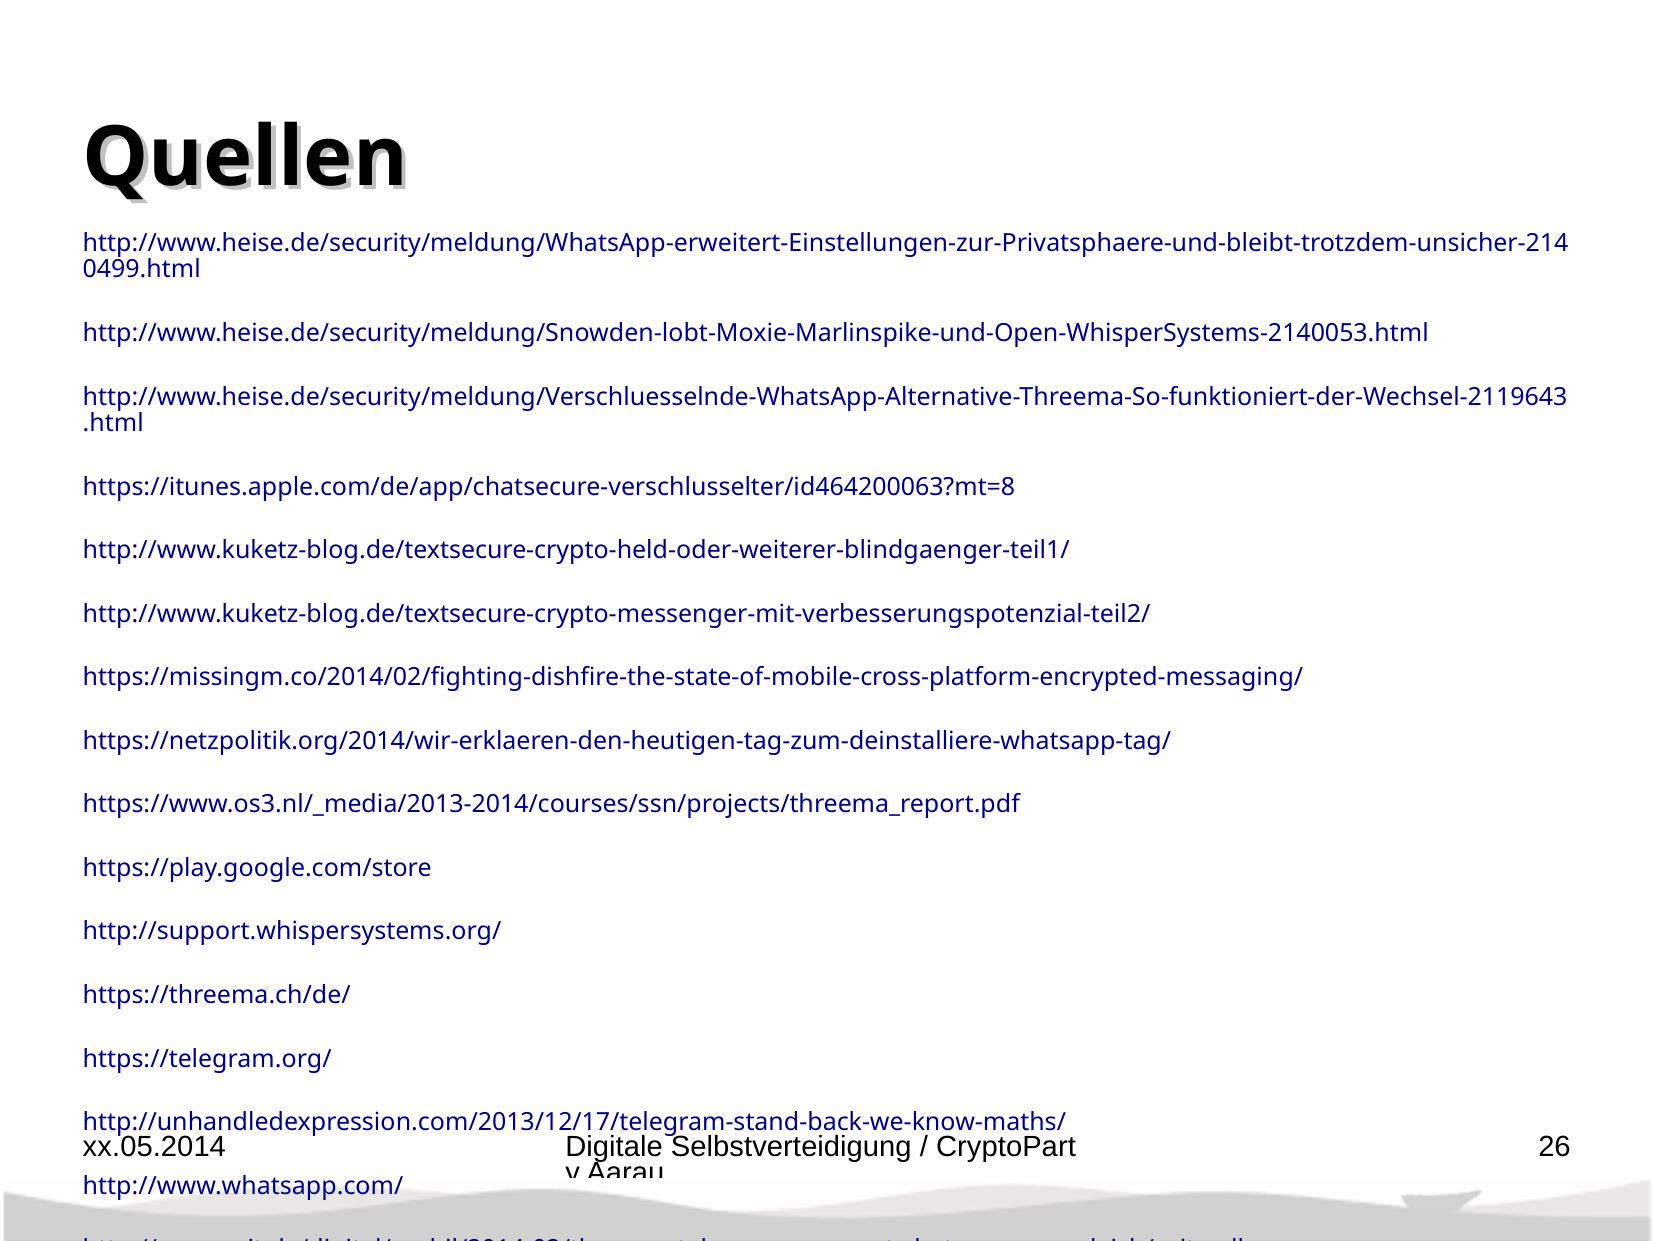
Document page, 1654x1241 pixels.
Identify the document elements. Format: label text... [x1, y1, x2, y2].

list http://www.heise.de/security/meldung/WhatsApp-erweitert-Einstellungen-zur-Privatsphaere-und-bleibt-trotzdem-unsicher-2140499.html http://www.heise.de/security/meldung/Snowden-lobt-Moxie-Marlinspike-und-Open-WhisperSystems-2140053.html http://www.heise.de/security/meldung/Verschluesselnde-WhatsApp-Alternative-Threema-So-funktioniert-der-Wechsel-2119643.html https://itunes.apple.com/de/app/chatsecure-verschlusselter/id464200063?mt=8 http://www.kuketz-blog.de/textsecure-crypto-held-oder-weiterer-blindgaenger-teil1/ http://www.kuketz-blog.de/textsecure-crypto-messenger-mit-verbesserungspotenzial-teil2/ https://missingm.co/2014/02/fighting-dishfire-the-state-of-mobile-cross-platform-encrypted-messaging/ https://netzpolitik.org/2014/wir-erklaeren-den-heutigen-tag-zum-deinstalliere-whatsapp-tag/ https://www.os3.nl/_media/2013-2014/courses/ssn/projects/threema_report.pdf https://play.google.com/store http://support.whispersystems.org/ https://threema.ch/de/ https://telegram.org/ http://unhandledexpression.com/2013/12/17/telegram-stand-back-we-know-maths/ http://www.whatsapp.com/ http://www.zeit.de/digital/mobil/2014-02/threema-telegram-surespot-chatsecure-vergleich/seite-all [82, 224, 1571, 1111]
picture [3, 1178, 1654, 1241]
title Quellen [82, 49, 1571, 224]
